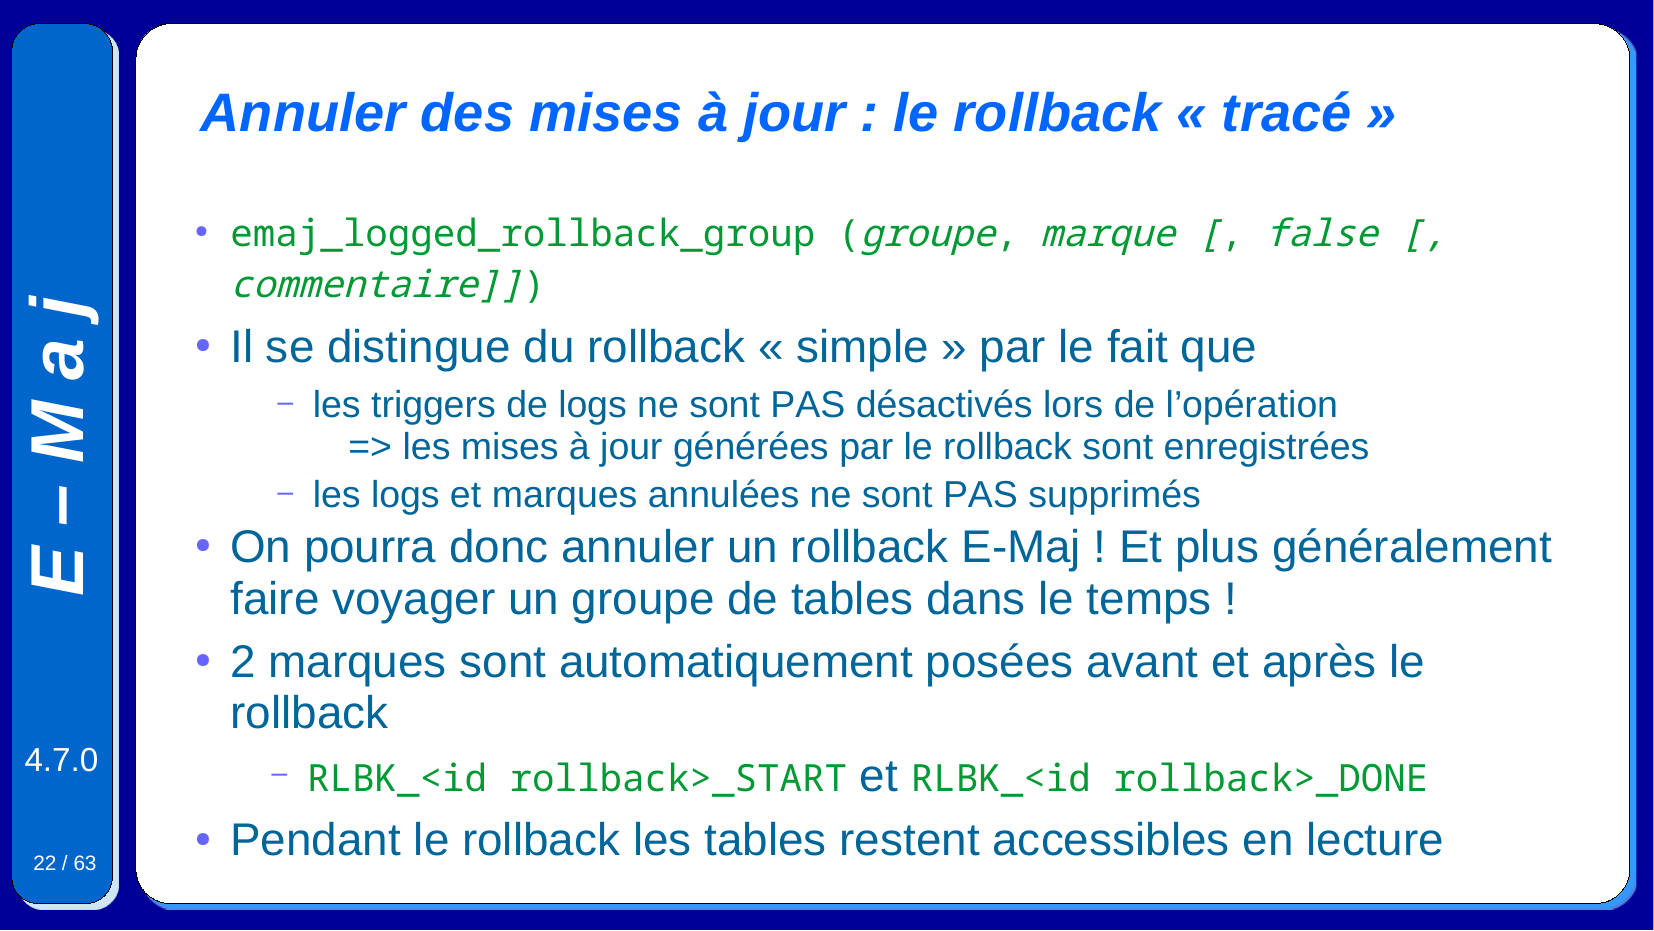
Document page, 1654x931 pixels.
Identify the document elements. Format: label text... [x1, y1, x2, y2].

title Annuler des mises à jour : le rollback « tracé » [200, 34, 1575, 191]
list emaj_logged_rollback_group (groupe, marque [, false [, commentaire]]) Il se distingue du rollback « simple » par le fait que les triggers de logs ne sont PAS désactivés lors de l’opération => les mises à jour générées par le rollback sont enregistrées les logs et marques annulées ne sont PAS supprimés On pourra donc annuler un rollback E-Maj ! Et plus généralement faire voyager un groupe de tables dans le temps ! 2 marques sont automatiquement posées avant et après le rollback RLBK_<id rollback>_START et RLBK_<id rollback>_DONE Pendant le rollback les tables restent accessibles en lecture [177, 206, 1587, 898]
